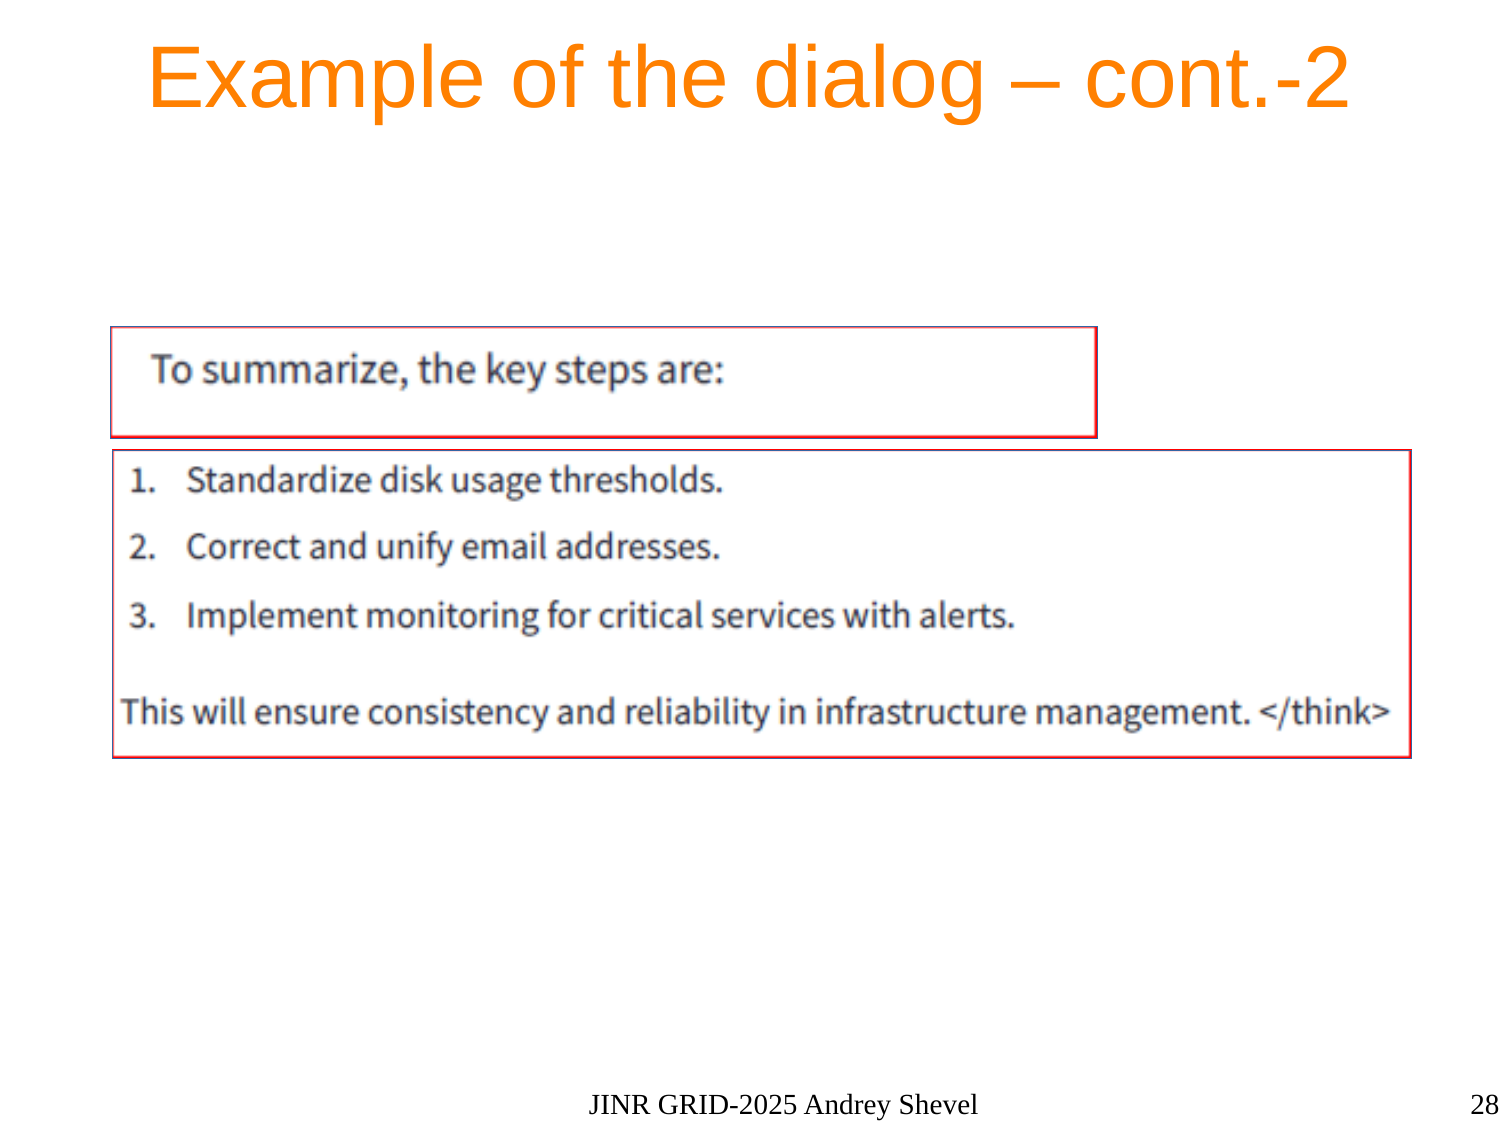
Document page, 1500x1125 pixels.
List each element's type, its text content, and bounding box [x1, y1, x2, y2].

picture [110, 326, 1098, 439]
picture [112, 449, 1412, 759]
title Example of the dialog – cont.-2 [75, 3, 1425, 150]
